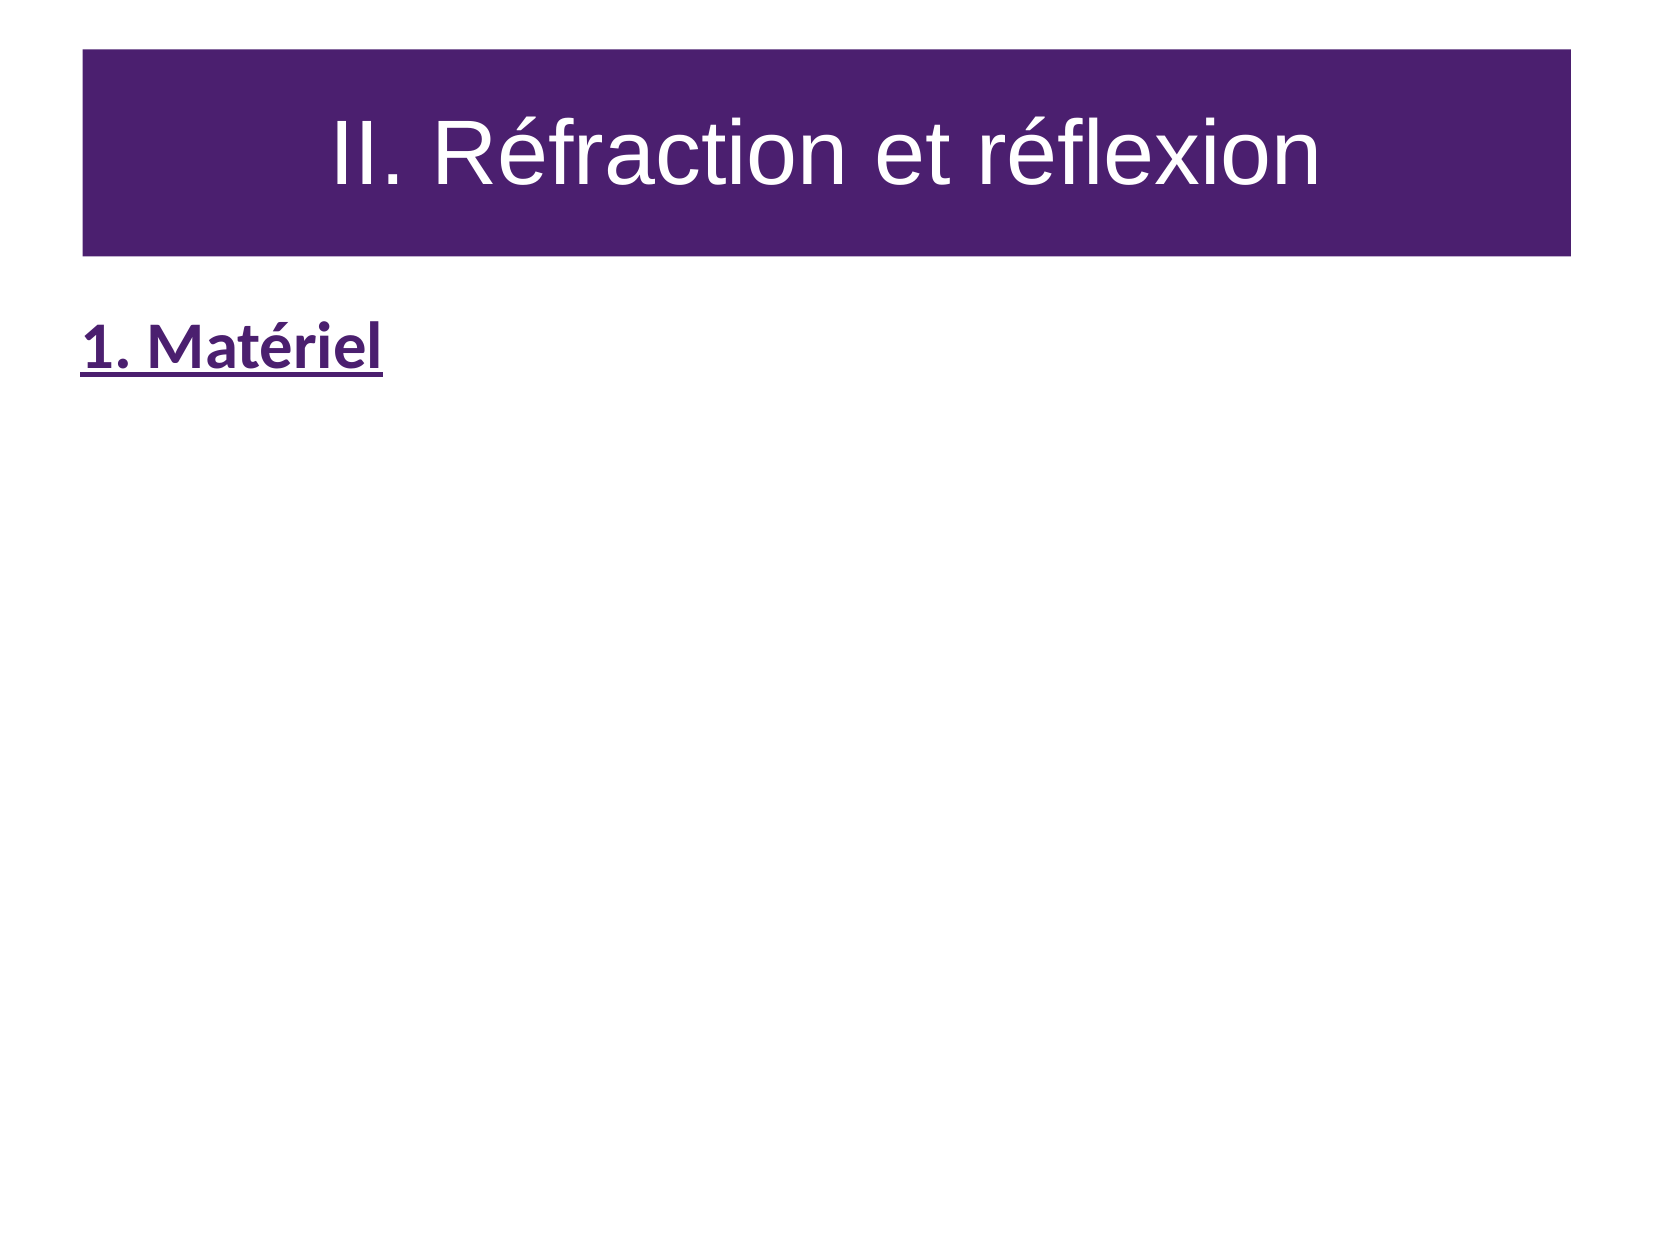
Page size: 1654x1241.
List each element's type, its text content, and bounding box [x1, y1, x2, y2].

text_box 1. Matériel [65, 310, 1528, 408]
title II. Réfraction et réflexion [82, 49, 1571, 257]
